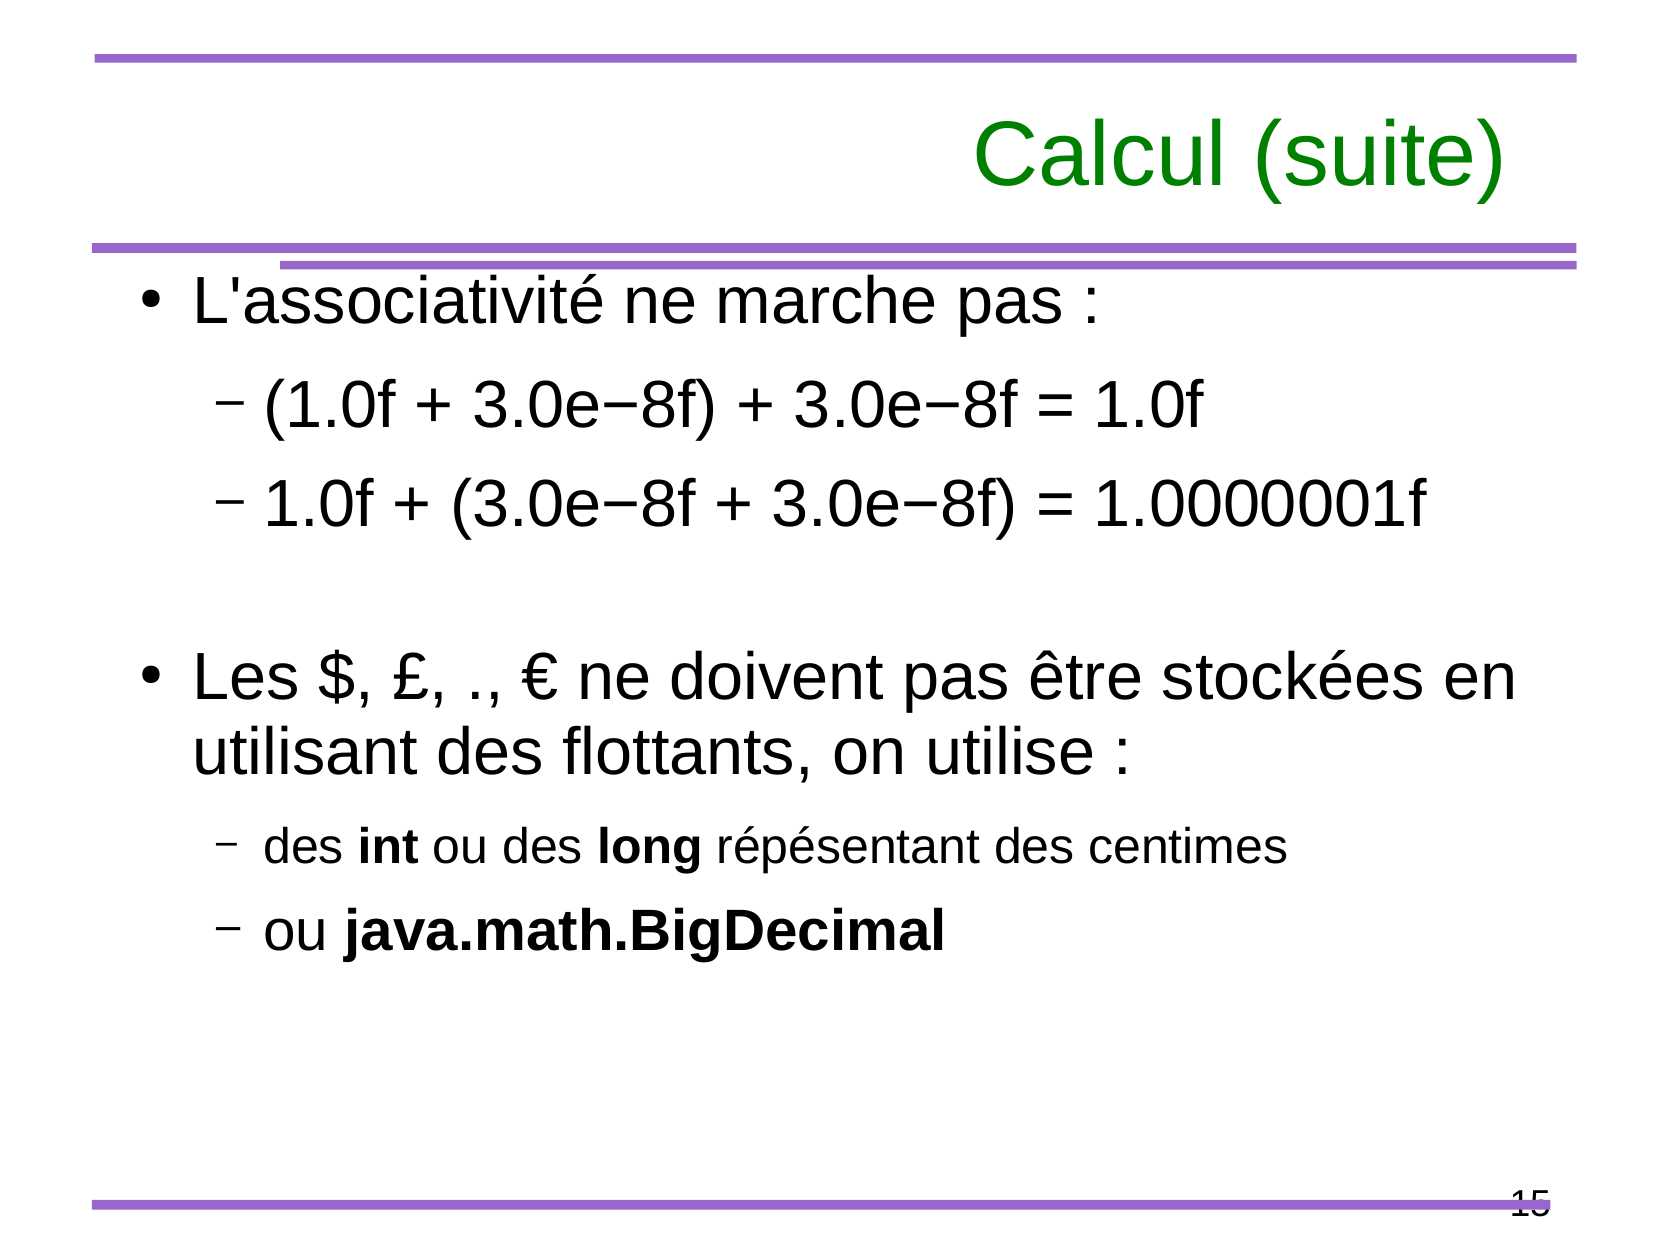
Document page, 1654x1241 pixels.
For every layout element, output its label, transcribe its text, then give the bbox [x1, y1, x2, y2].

list L'associativité ne marche pas : (1.0f + 3.0e−8f) + 3.0e−8f = 1.0f 1.0f + (3.0e−8f + 3.0e−8f) = 1.0000001f Les $, £, ., € ne doivent pas être stockées en utilisant des flottants, on utilise : des int ou des long répésentant des centimes ou java.math.BigDecimal [121, 263, 1534, 1045]
title Calcul (suite) [121, 49, 1534, 257]
